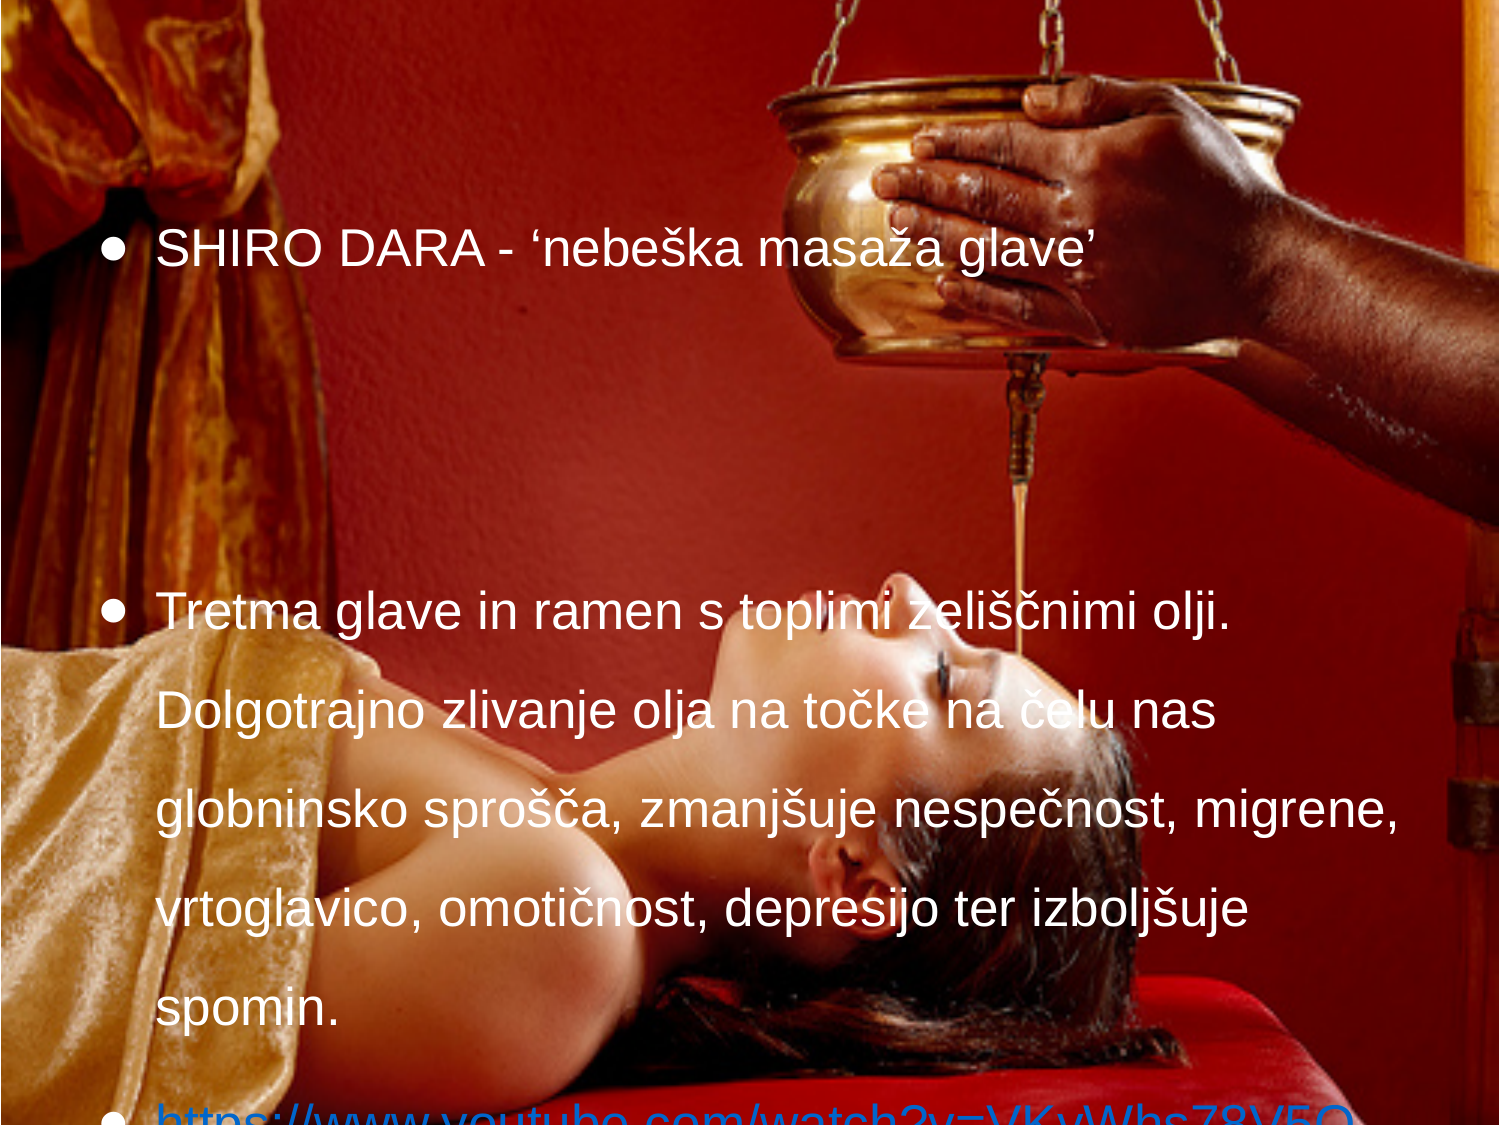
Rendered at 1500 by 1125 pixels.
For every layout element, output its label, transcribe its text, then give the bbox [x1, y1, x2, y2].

list SHIRO DARA - ‘nebeška masaža glave’ Tretma glave in ramen s toplimi zeliščnimi olji. Dolgotrajno zlivanje olja na točke na čelu nas globninsko sprošča, zmanjšuje nespečnost, migrene, vrtoglavico, omotičnost, depresijo ter izboljšuje spomin. https://www.youtube.com/watch?v=VKvWhs78V5Q [83, 207, 1434, 979]
picture [1105, 1113, 1112, 1125]
picture [877, 1117, 890, 1125]
picture [221, 1117, 235, 1125]
picture [709, 1117, 721, 1125]
picture [726, 1117, 737, 1125]
picture [607, 1117, 622, 1125]
picture [1227, 1108, 1240, 1121]
picture [349, 1116, 355, 1125]
picture [1142, 1117, 1155, 1125]
picture [1322, 1109, 1348, 1125]
picture [475, 1117, 490, 1125]
picture [678, 1117, 693, 1125]
picture [163, 1117, 176, 1125]
picture [579, 1117, 593, 1125]
picture [1, 0, 1499, 1125]
